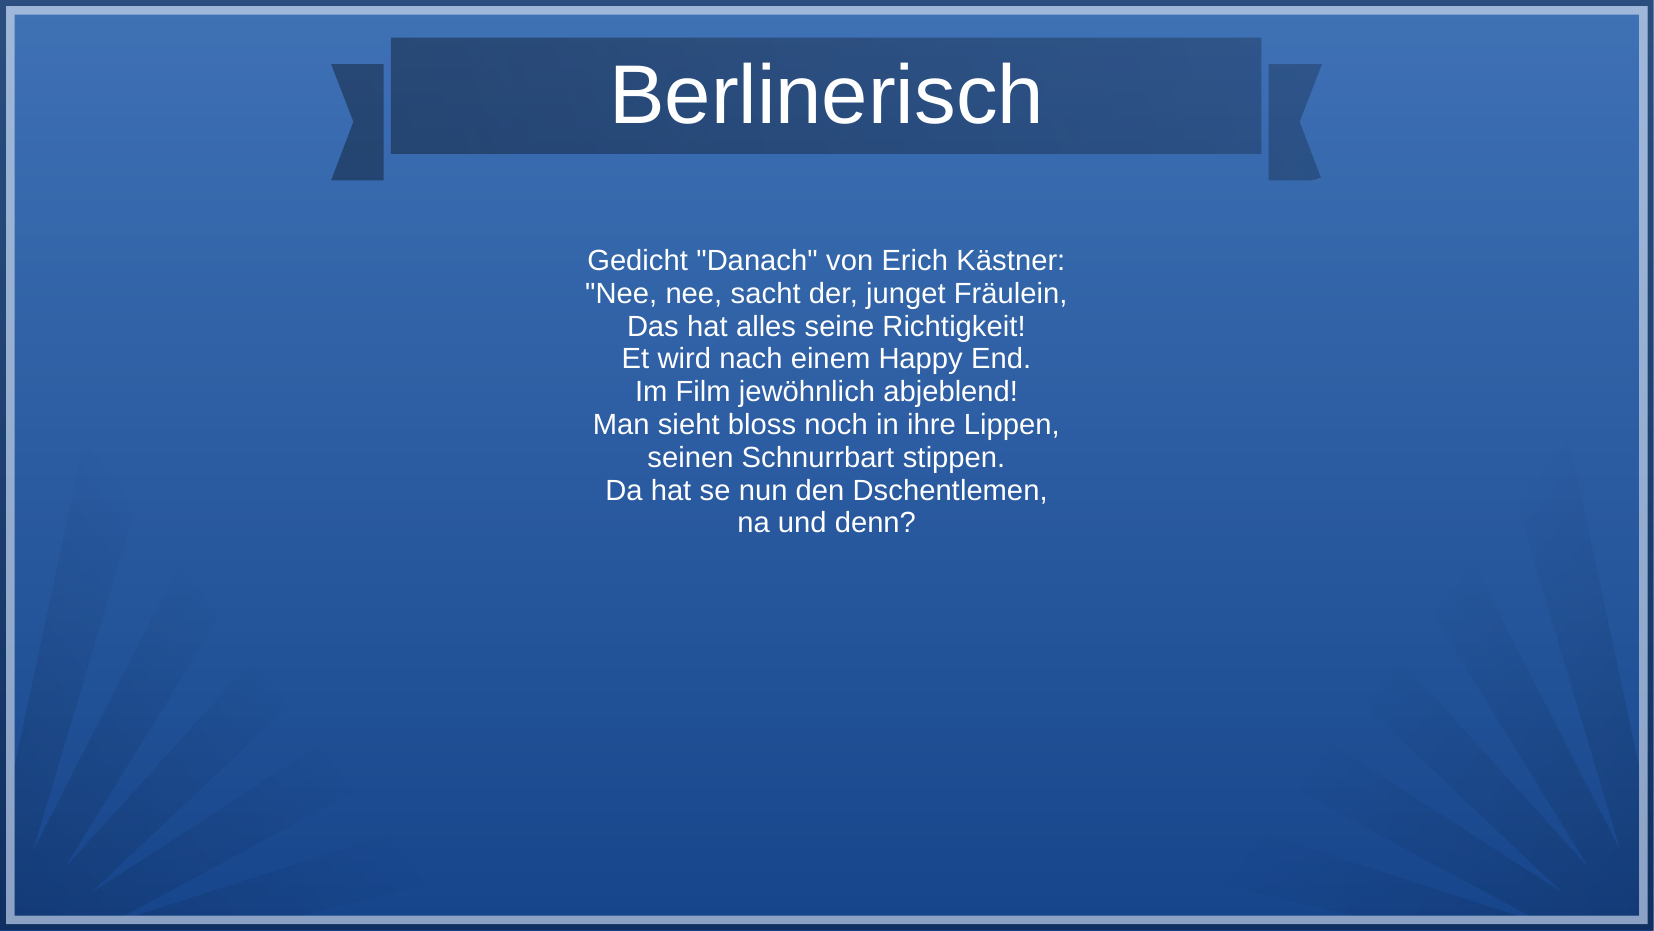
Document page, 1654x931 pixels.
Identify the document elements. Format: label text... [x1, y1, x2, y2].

title Berlinerisch [389, 35, 1264, 154]
subtitle Gedicht "Danach" von Erich Kästner: "Nee, nee, sacht der, junget Fräulein, Das hat alles seine Richtigkeit! Et wird nach einem Happy End. Im Film jewöhnlich abjeblend! Man sieht bloss noch in ihre Lippen, seinen Schnurrbart stippen. Da hat se nun den Dschentlemen, na und denn? [82, 224, 1571, 562]
